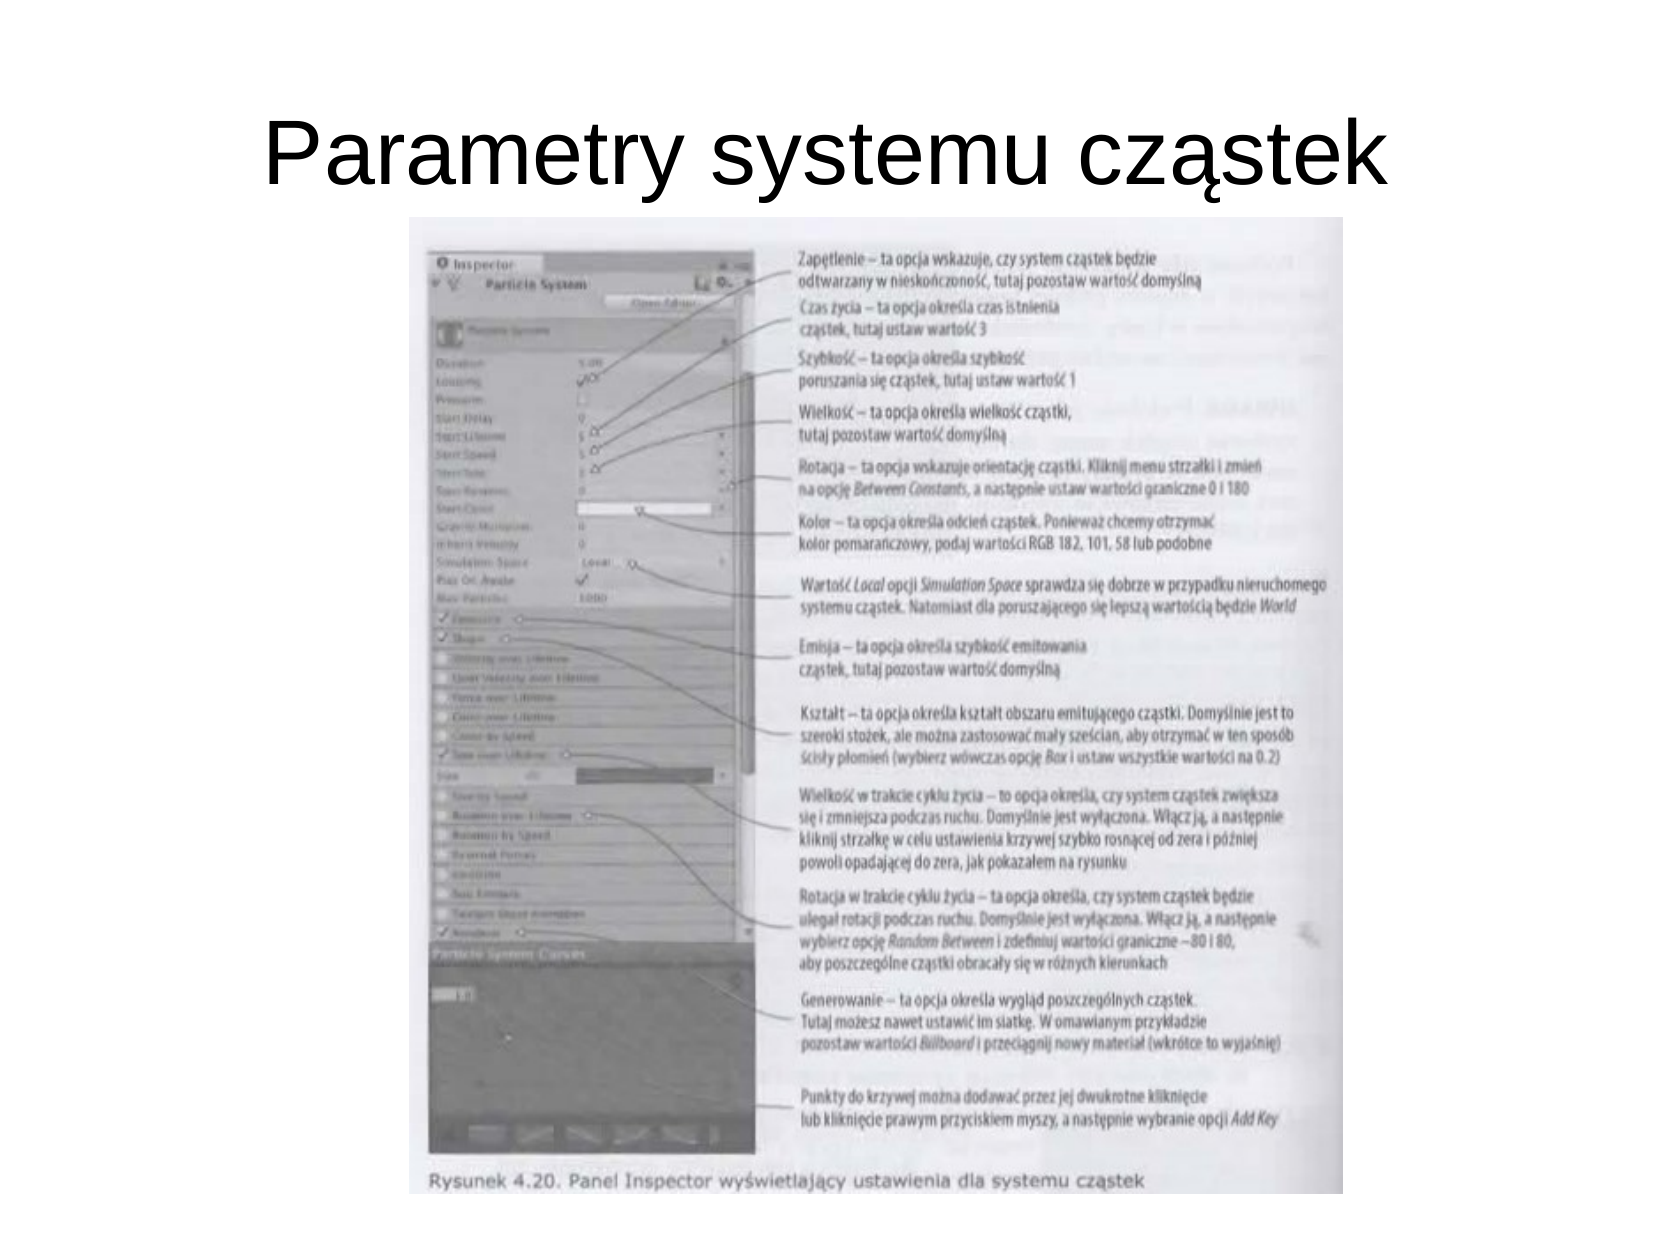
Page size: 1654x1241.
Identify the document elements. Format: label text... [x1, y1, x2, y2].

title Parametry systemu cząstek [82, 49, 1571, 257]
picture [409, 217, 1343, 1194]
